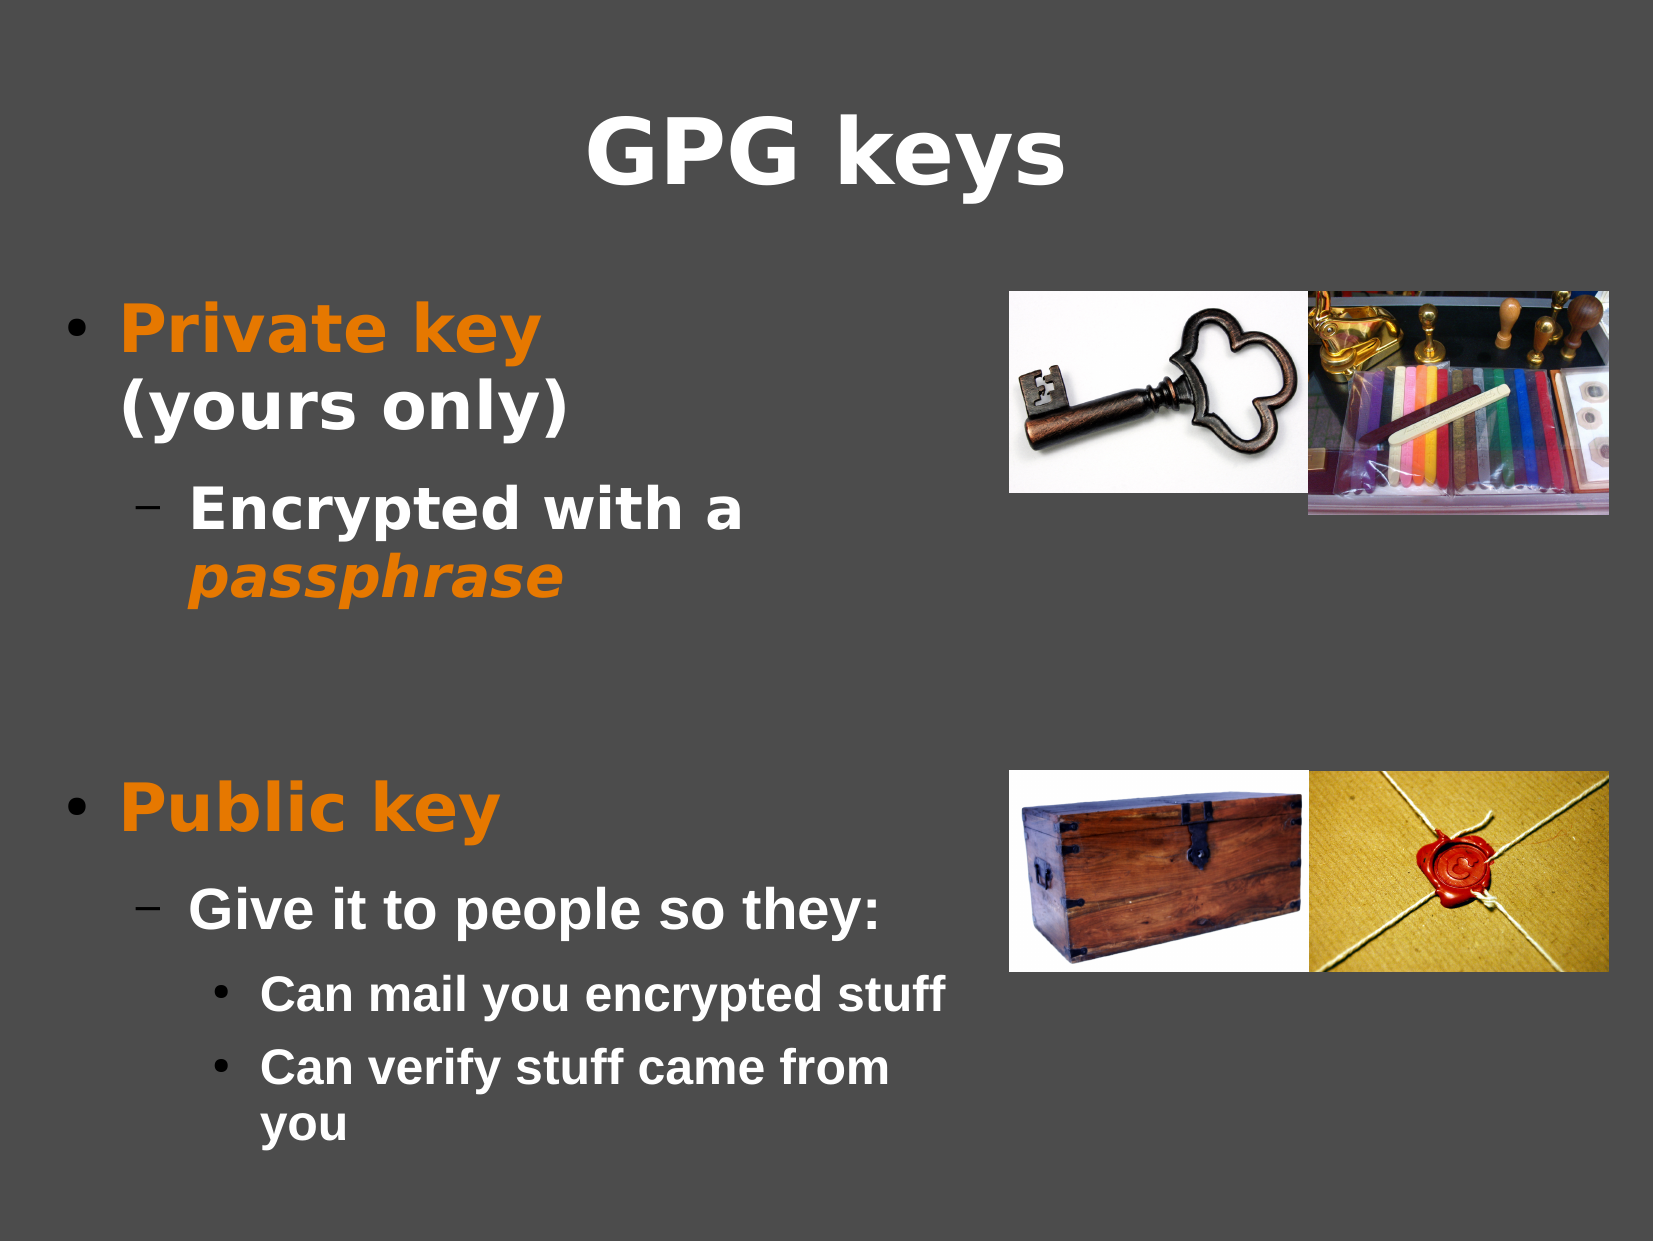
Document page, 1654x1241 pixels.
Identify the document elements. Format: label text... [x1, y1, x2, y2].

title GPG keys [82, 49, 1571, 257]
picture [1009, 291, 1609, 515]
list Private key (yours only) Encrypted with a passphrase Public key Give it to people so they: Can mail you encrypted stuff Can verify stuff came from you [47, 290, 974, 1222]
picture [1009, 770, 1609, 972]
